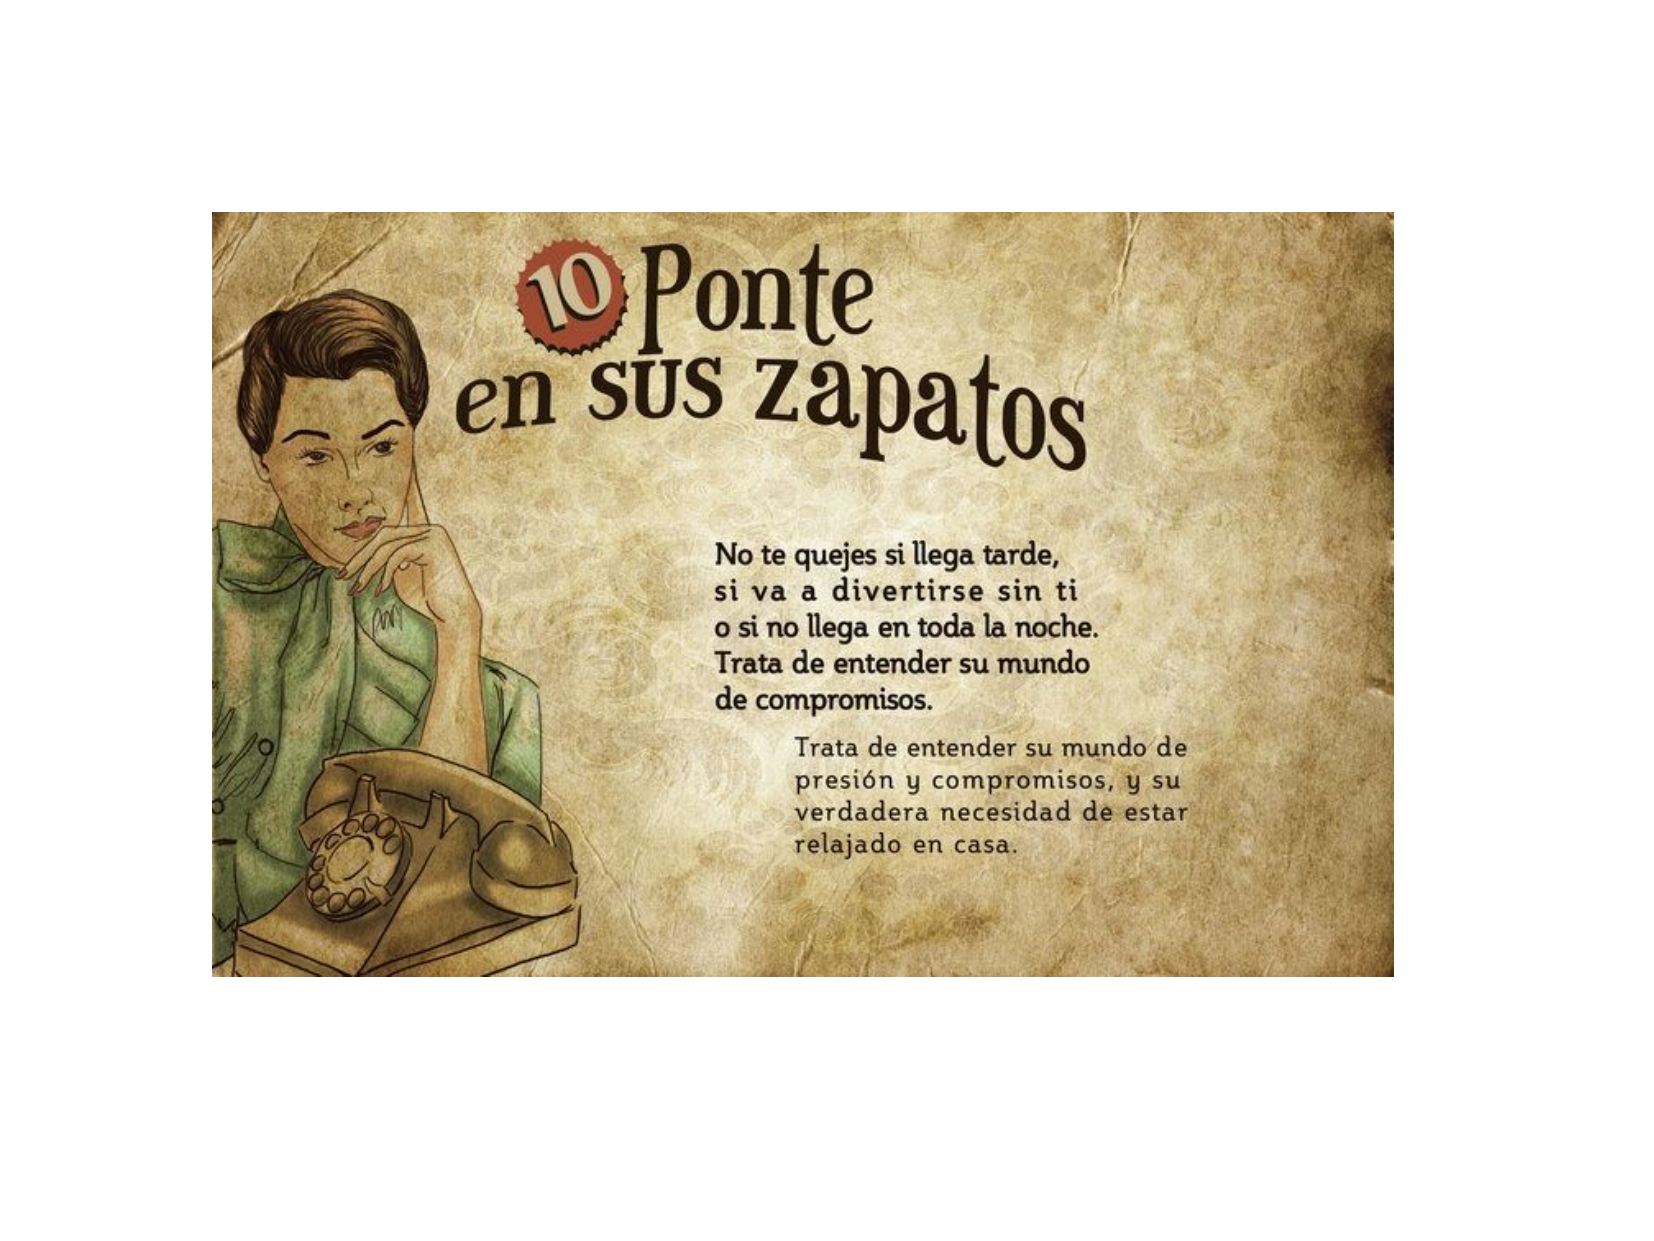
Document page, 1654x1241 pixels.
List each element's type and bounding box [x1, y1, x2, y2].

picture [212, 212, 1394, 977]
